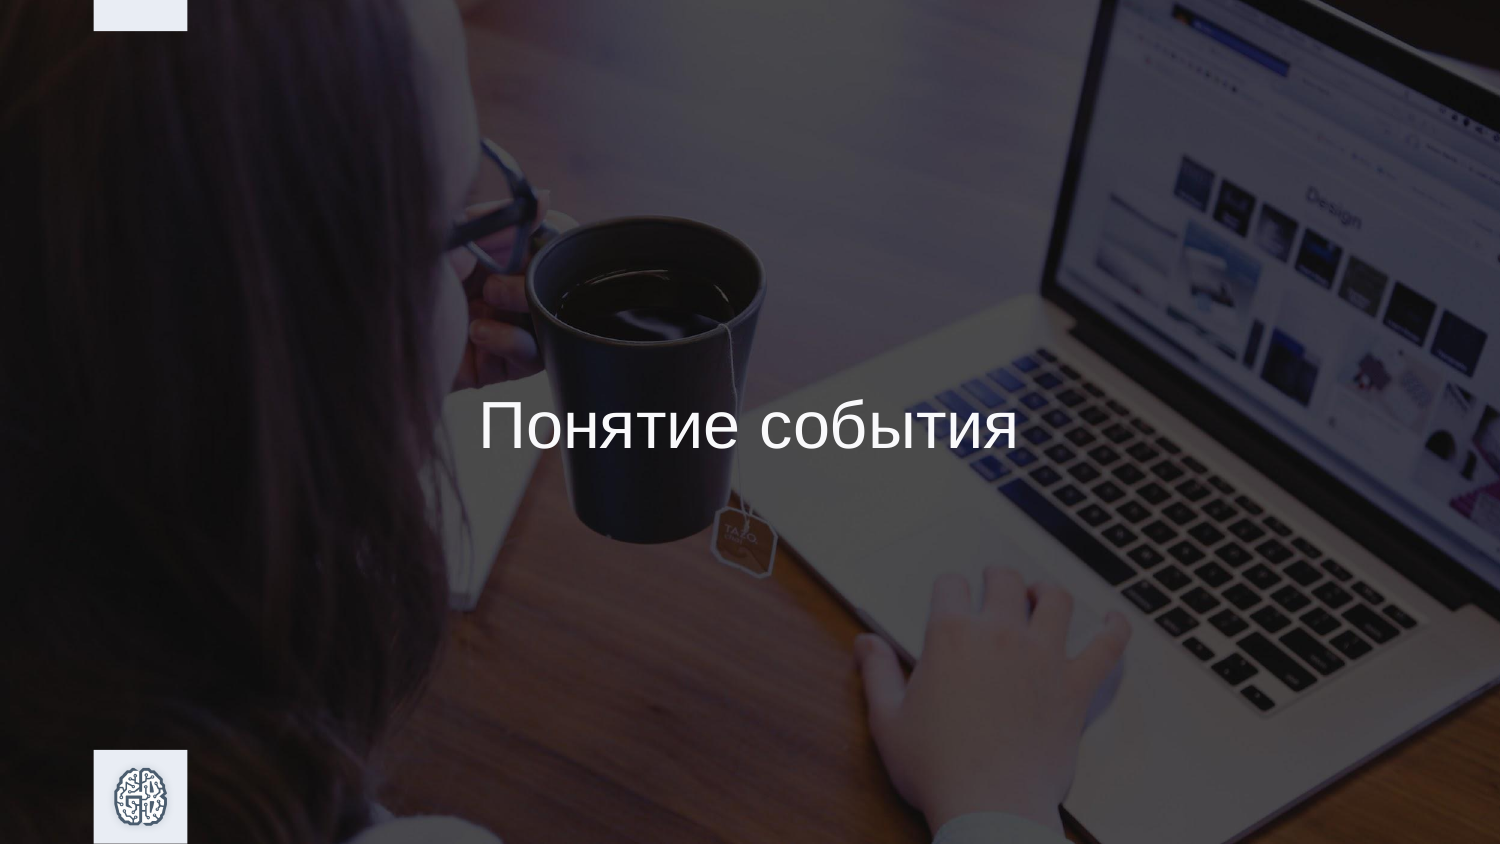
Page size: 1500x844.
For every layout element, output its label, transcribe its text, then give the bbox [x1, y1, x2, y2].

text_box Понятие события [187, 93, 1312, 750]
picture [0, 0, 1500, 844]
picture [106, 760, 175, 834]
